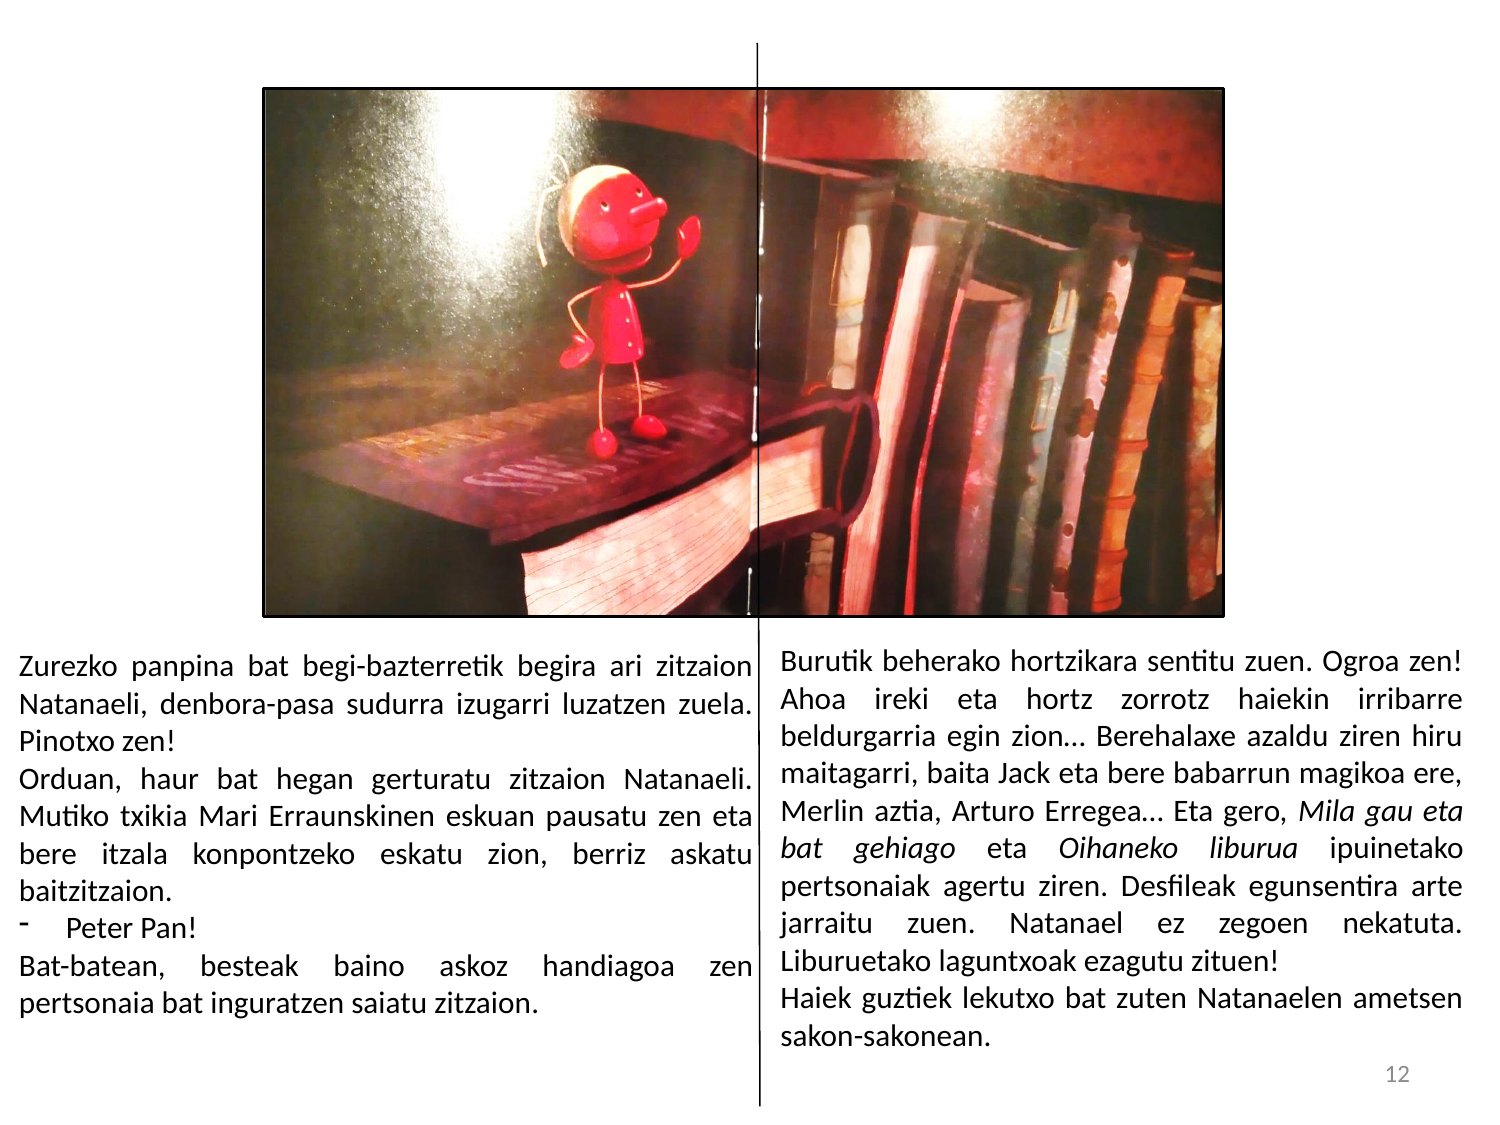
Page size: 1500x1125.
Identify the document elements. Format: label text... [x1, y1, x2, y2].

text_box Burutik beherako hortzikara sentitu zuen. Ogroa zen! Ahoa ireki eta hortz zorrotz haiekin irribarre beldurgarria egin zion… Berehalaxe azaldu ziren hiru maitagarri, baita Jack eta bere babarrun magikoa ere, Merlin aztia, Arturo Erregea… Eta gero, Mila gau eta bat gehiago eta Oihaneko liburua ipuinetako pertsonaiak agertu ziren. Desfileak egunsentira arte jarraitu zuen. Natanael ez zegoen nekatuta. Liburuetako laguntxoak ezagutu zituen! Haiek guztiek lekutxo bat zuten Natanaelen ametsen sakon-sakonean. [765, 633, 1479, 1060]
picture [759, 90, 1223, 615]
text_box Zurezko panpina bat begi-bazterretik begira ari zitzaion Natanaeli, denbora-pasa sudurra izugarri luzatzen zuela. Pinotxo zen! Orduan, haur bat hegan gerturatu zitzaion Natanaeli. Mutiko txikia Mari Erraunskinen eskuan pausatu zen eta bere itzala konpontzeko eskatu zion, berriz askatu baitzitzaion. Peter Pan! Bat-batean, besteak baino askoz handiagoa zen pertsonaia bat inguratzen saiatu zitzaion. [4, 638, 765, 1028]
picture [265, 90, 757, 615]
slide_number <numéro> [1074, 1060, 1425, 1103]
